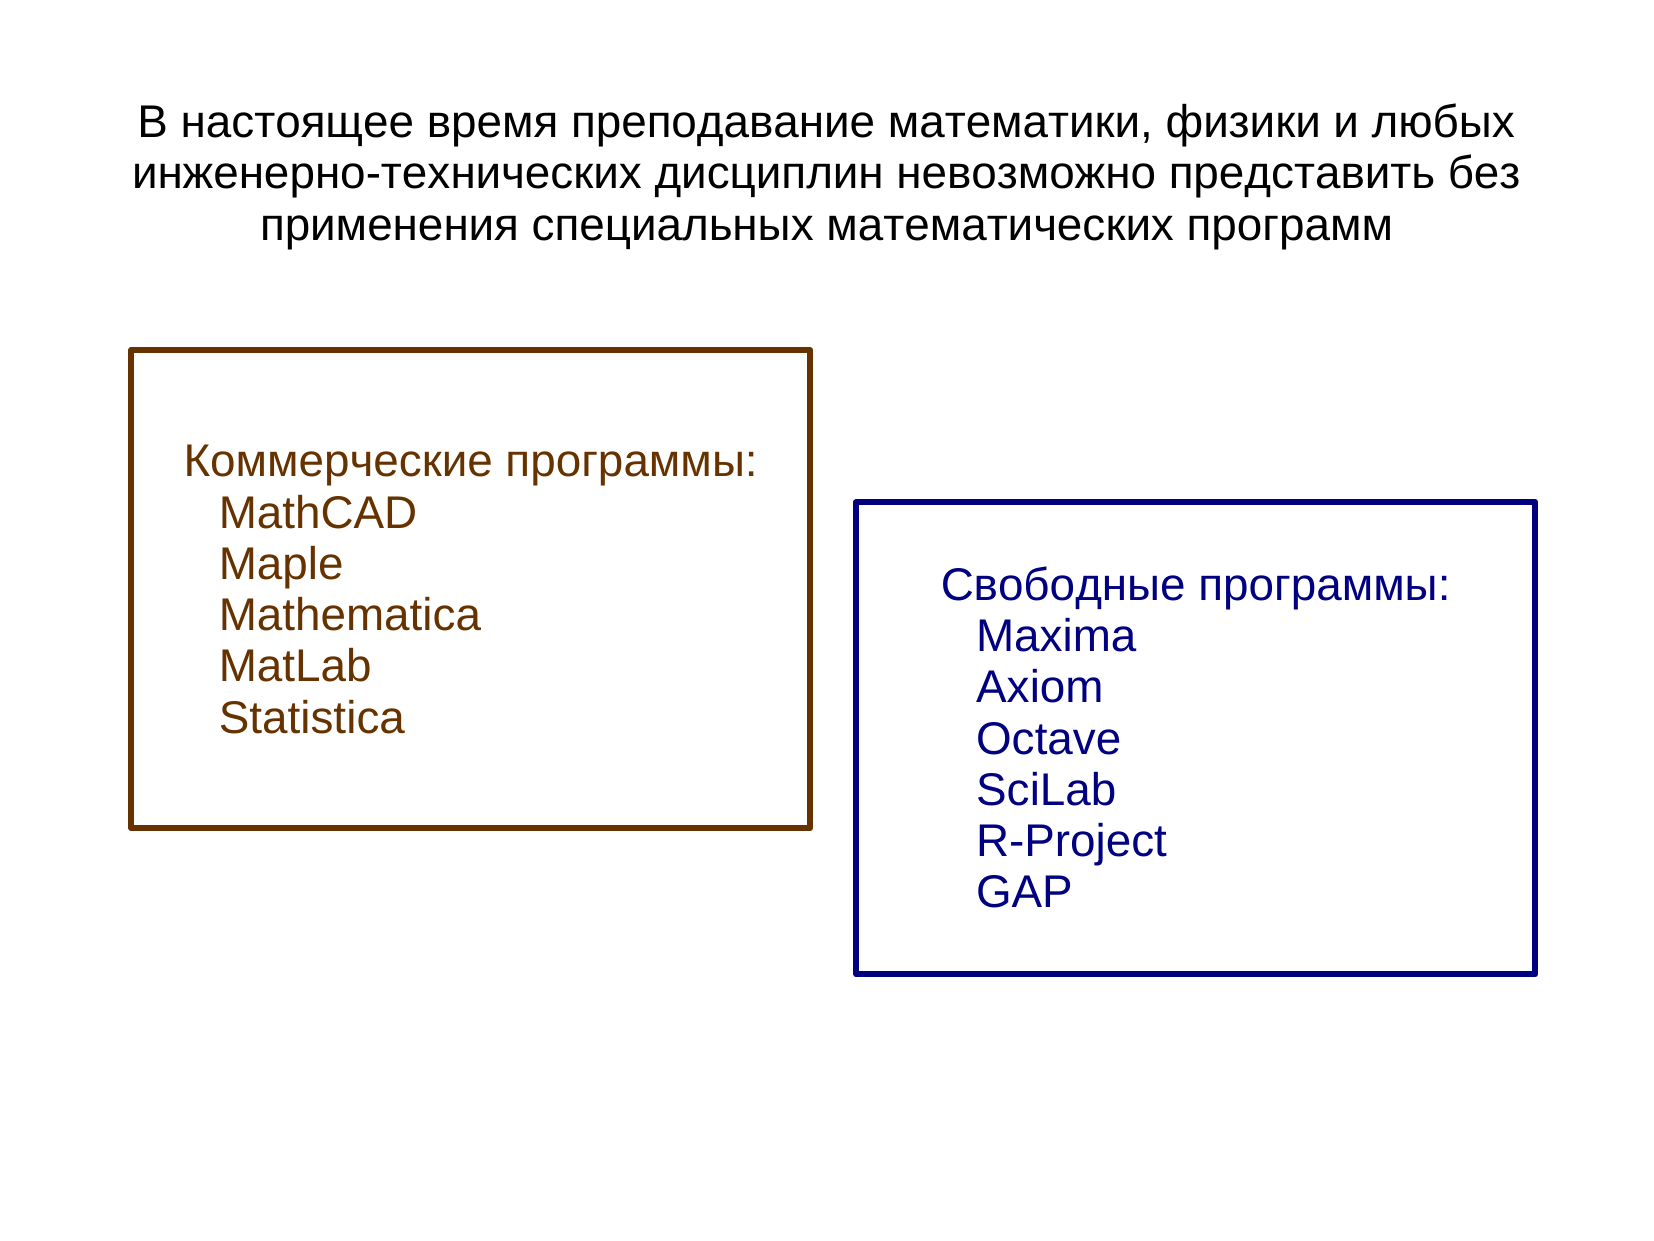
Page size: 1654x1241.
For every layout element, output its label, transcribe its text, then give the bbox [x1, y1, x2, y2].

text_box В настоящее время преподавание математики, физики и любых инженерно-технических дисциплин невозможно представить без применения специальных математических программ [88, 88, 1565, 325]
text_box Коммерческие программы: MathCAD Maple Mathematica MatLab Statistica [131, 349, 811, 829]
text_box Свободные программы: Maxima Axiom Octave SciLab R-Project GAP [856, 501, 1536, 975]
